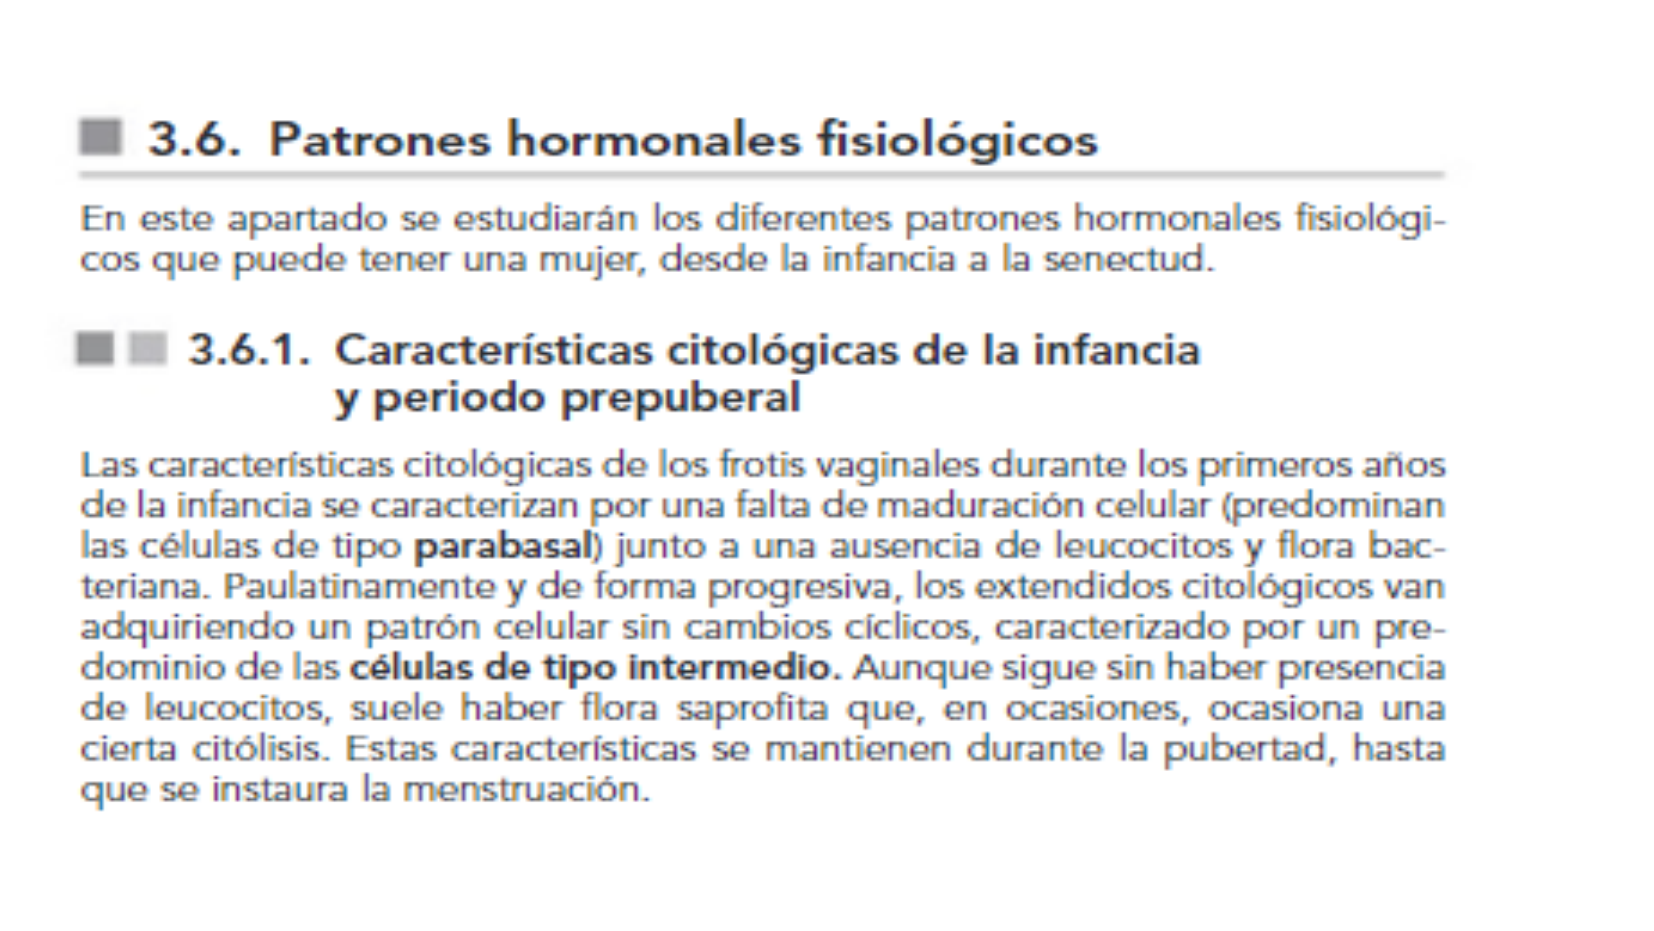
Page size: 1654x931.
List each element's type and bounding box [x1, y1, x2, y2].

picture [29, 88, 1536, 827]
